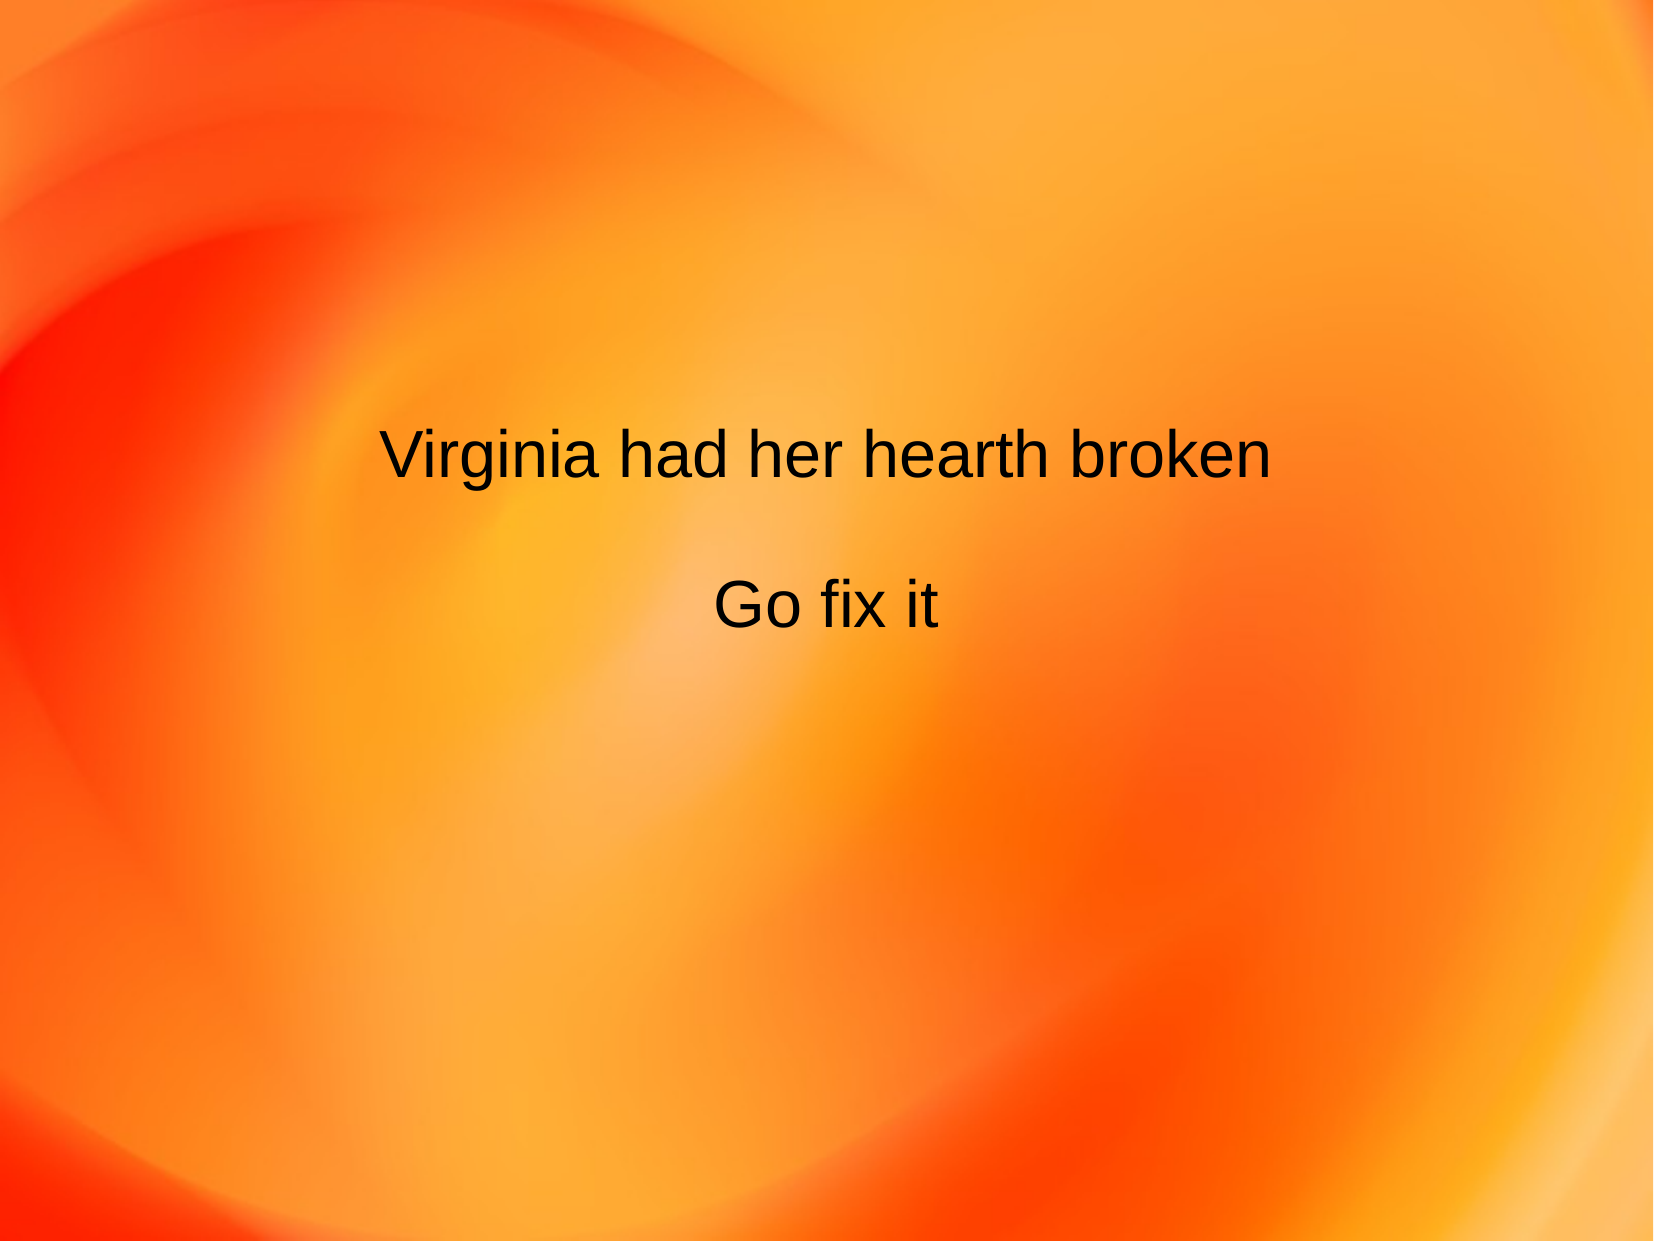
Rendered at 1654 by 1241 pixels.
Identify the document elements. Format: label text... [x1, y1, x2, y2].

subtitle Virginia had her hearth broken Go fix it [82, 49, 1571, 1010]
picture [0, 0, 1654, 1241]
